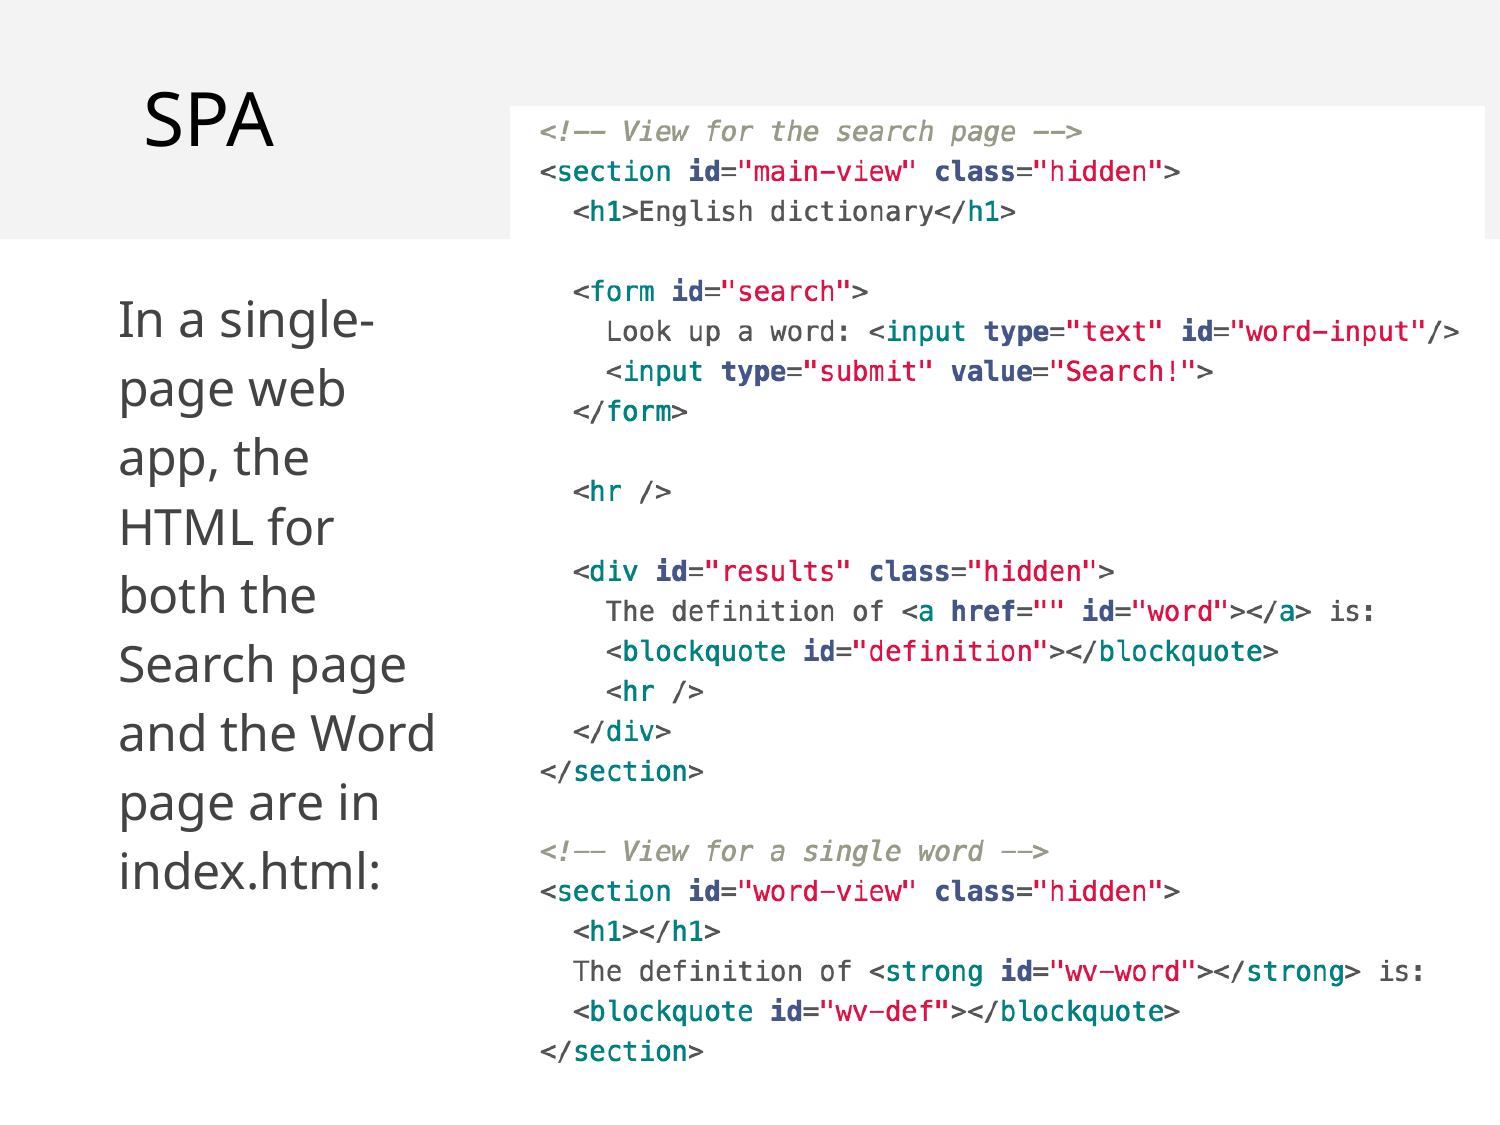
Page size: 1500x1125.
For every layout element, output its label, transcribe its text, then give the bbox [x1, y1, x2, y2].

picture [510, 106, 1485, 1082]
title SPA [128, 56, 1372, 183]
list In a single-page web app, the HTML for both the Search page and the Word page are in index.html: [103, 263, 473, 840]
